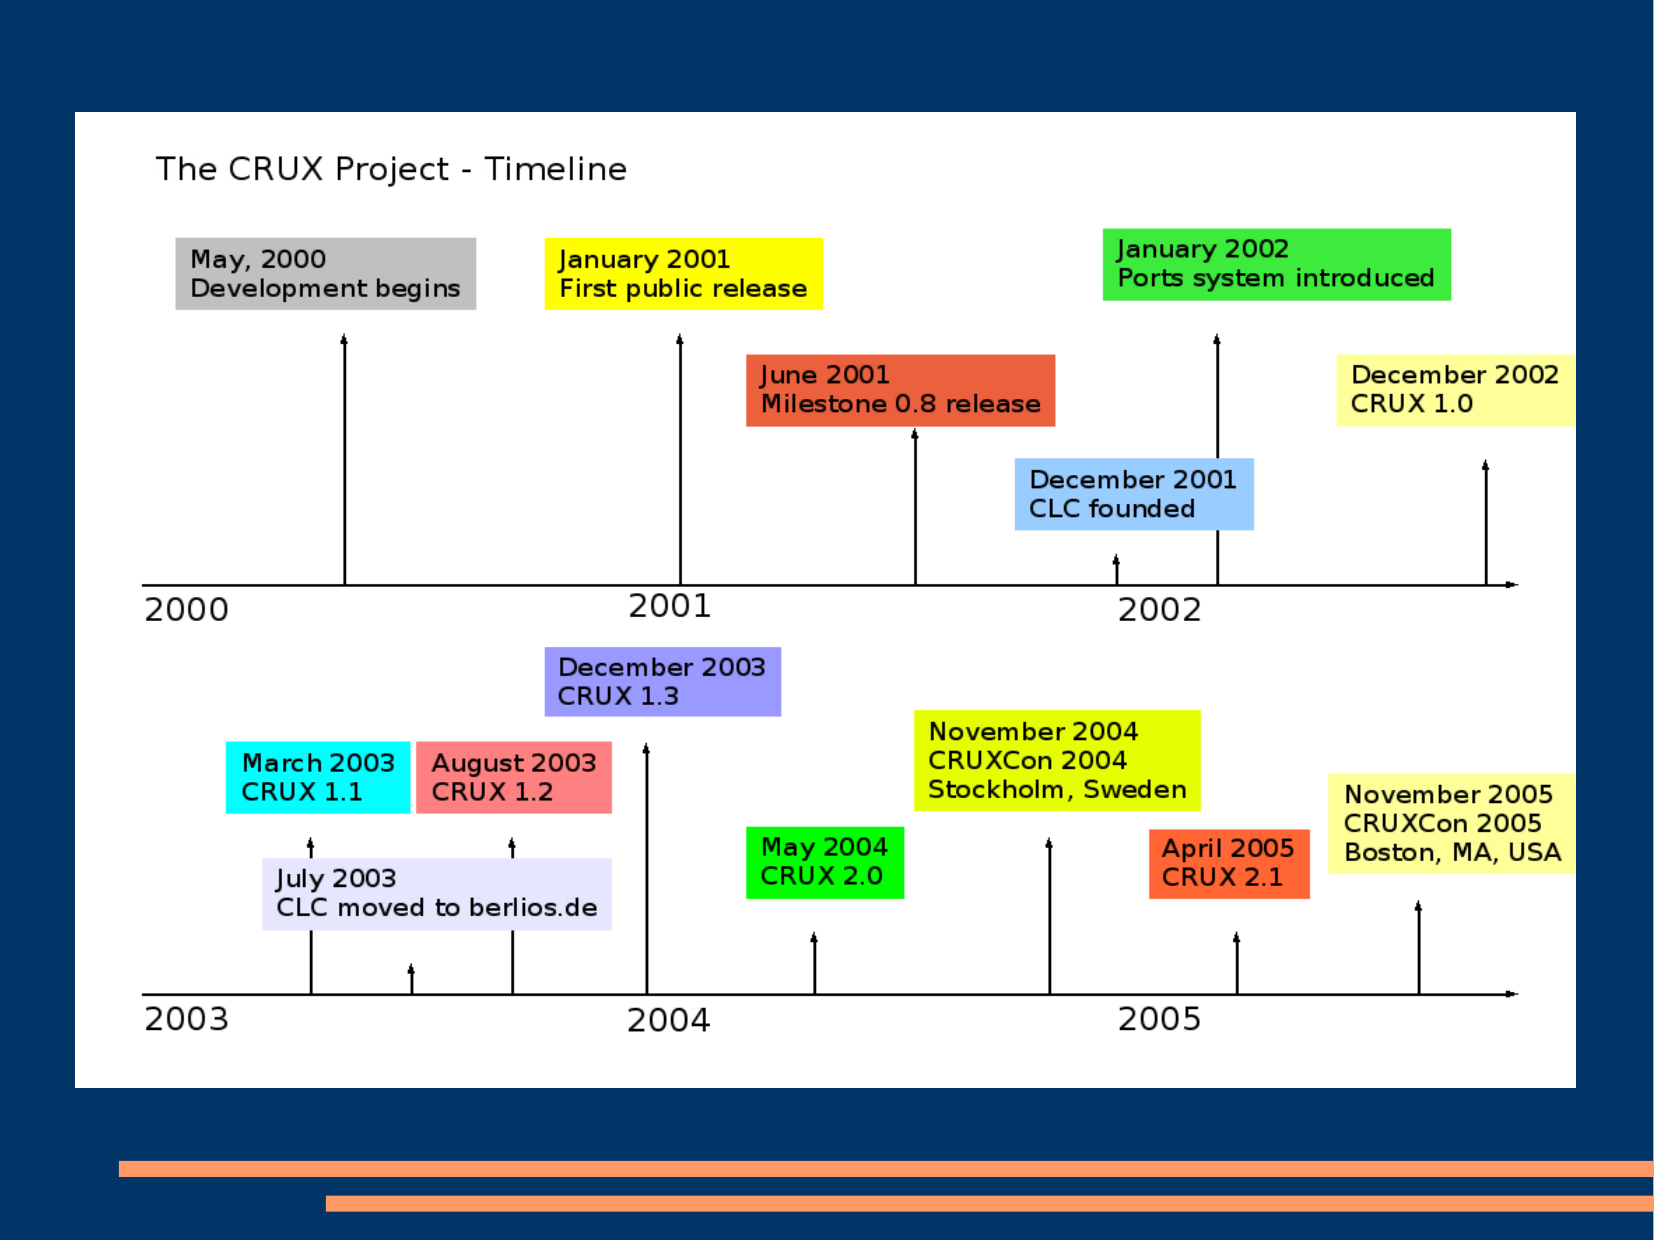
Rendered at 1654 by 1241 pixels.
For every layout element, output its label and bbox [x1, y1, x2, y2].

picture [75, 112, 1576, 1088]
